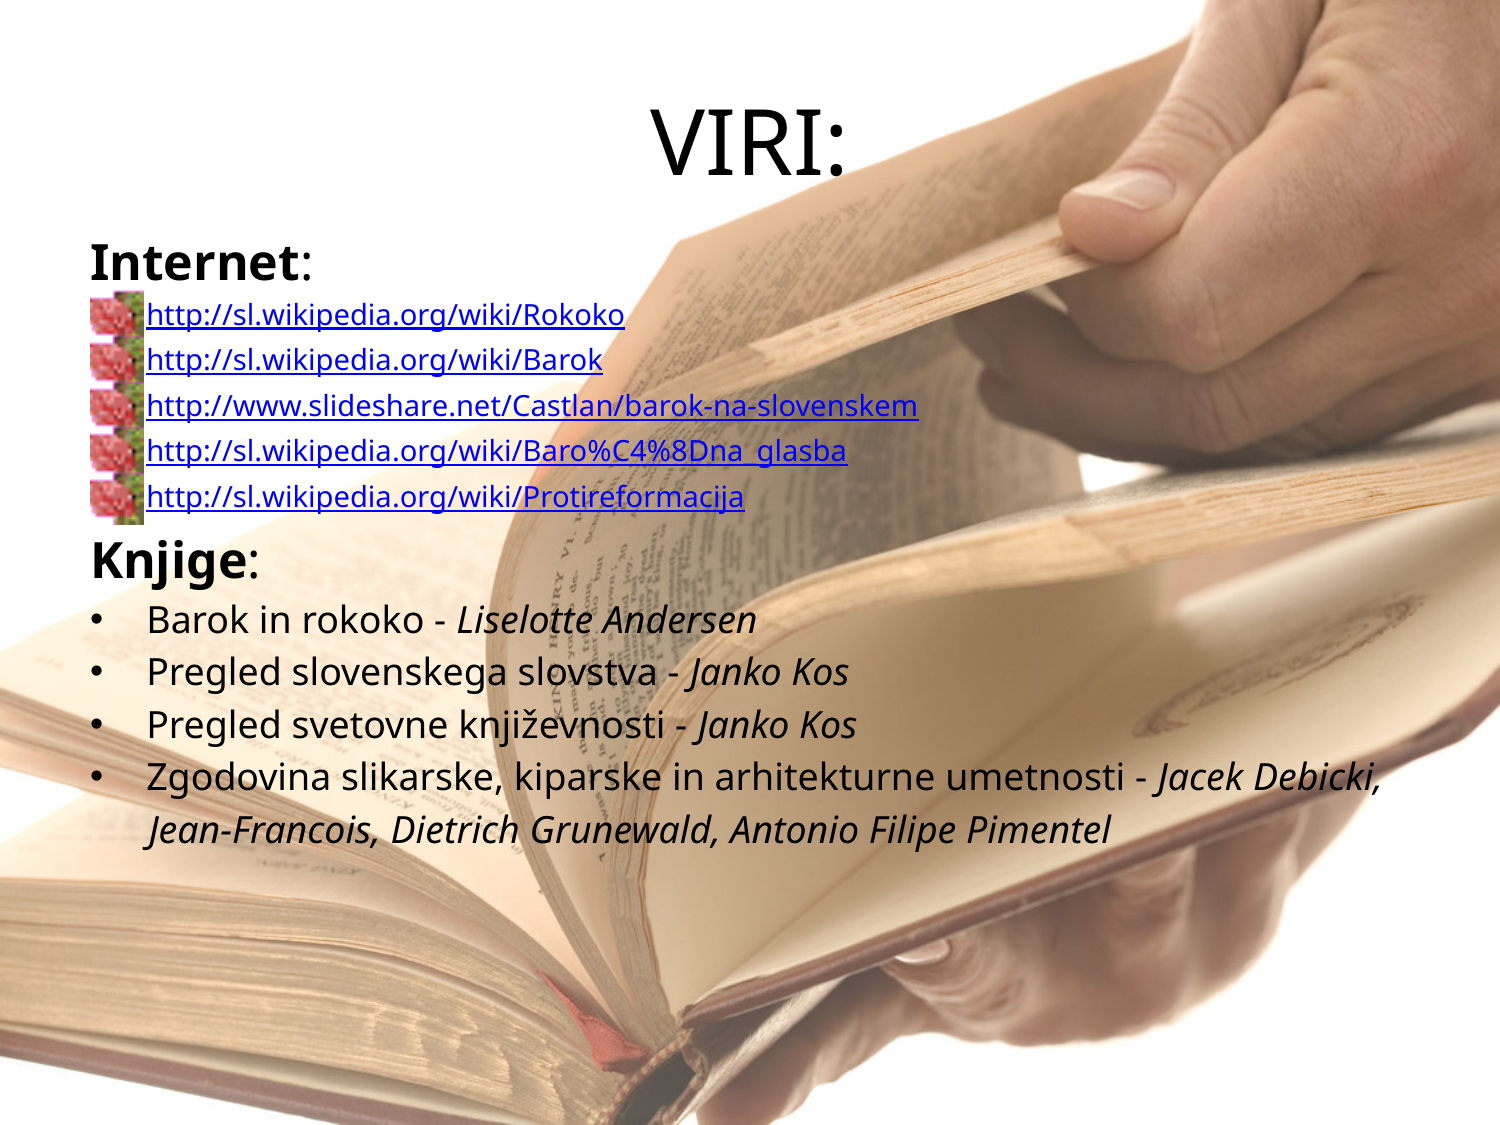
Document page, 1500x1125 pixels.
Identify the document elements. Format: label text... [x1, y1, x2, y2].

picture [0, 0, 1500, 1125]
list Internet: http://sl.wikipedia.org/wiki/Rokoko http://sl.wikipedia.org/wiki/Barok http://www.slideshare.net/Castlan/barok-na-slovenskem http://sl.wikipedia.org/wiki/Baro%C4%8Dna_glasba http://sl.wikipedia.org/wiki/Protireformacija Knjige: Barok in rokoko - Liselotte Andersen Pregled slovenskega slovstva - Janko Kos Pregled svetovne književnosti - Janko Kos Zgodovina slikarske, kiparske in arhitekturne umetnosti - Jacek Debicki, Jean-Francois, Dietrich Grunewald, Antonio Filipe Pimentel [75, 222, 1425, 1005]
title VIRI: [75, 45, 1425, 222]
